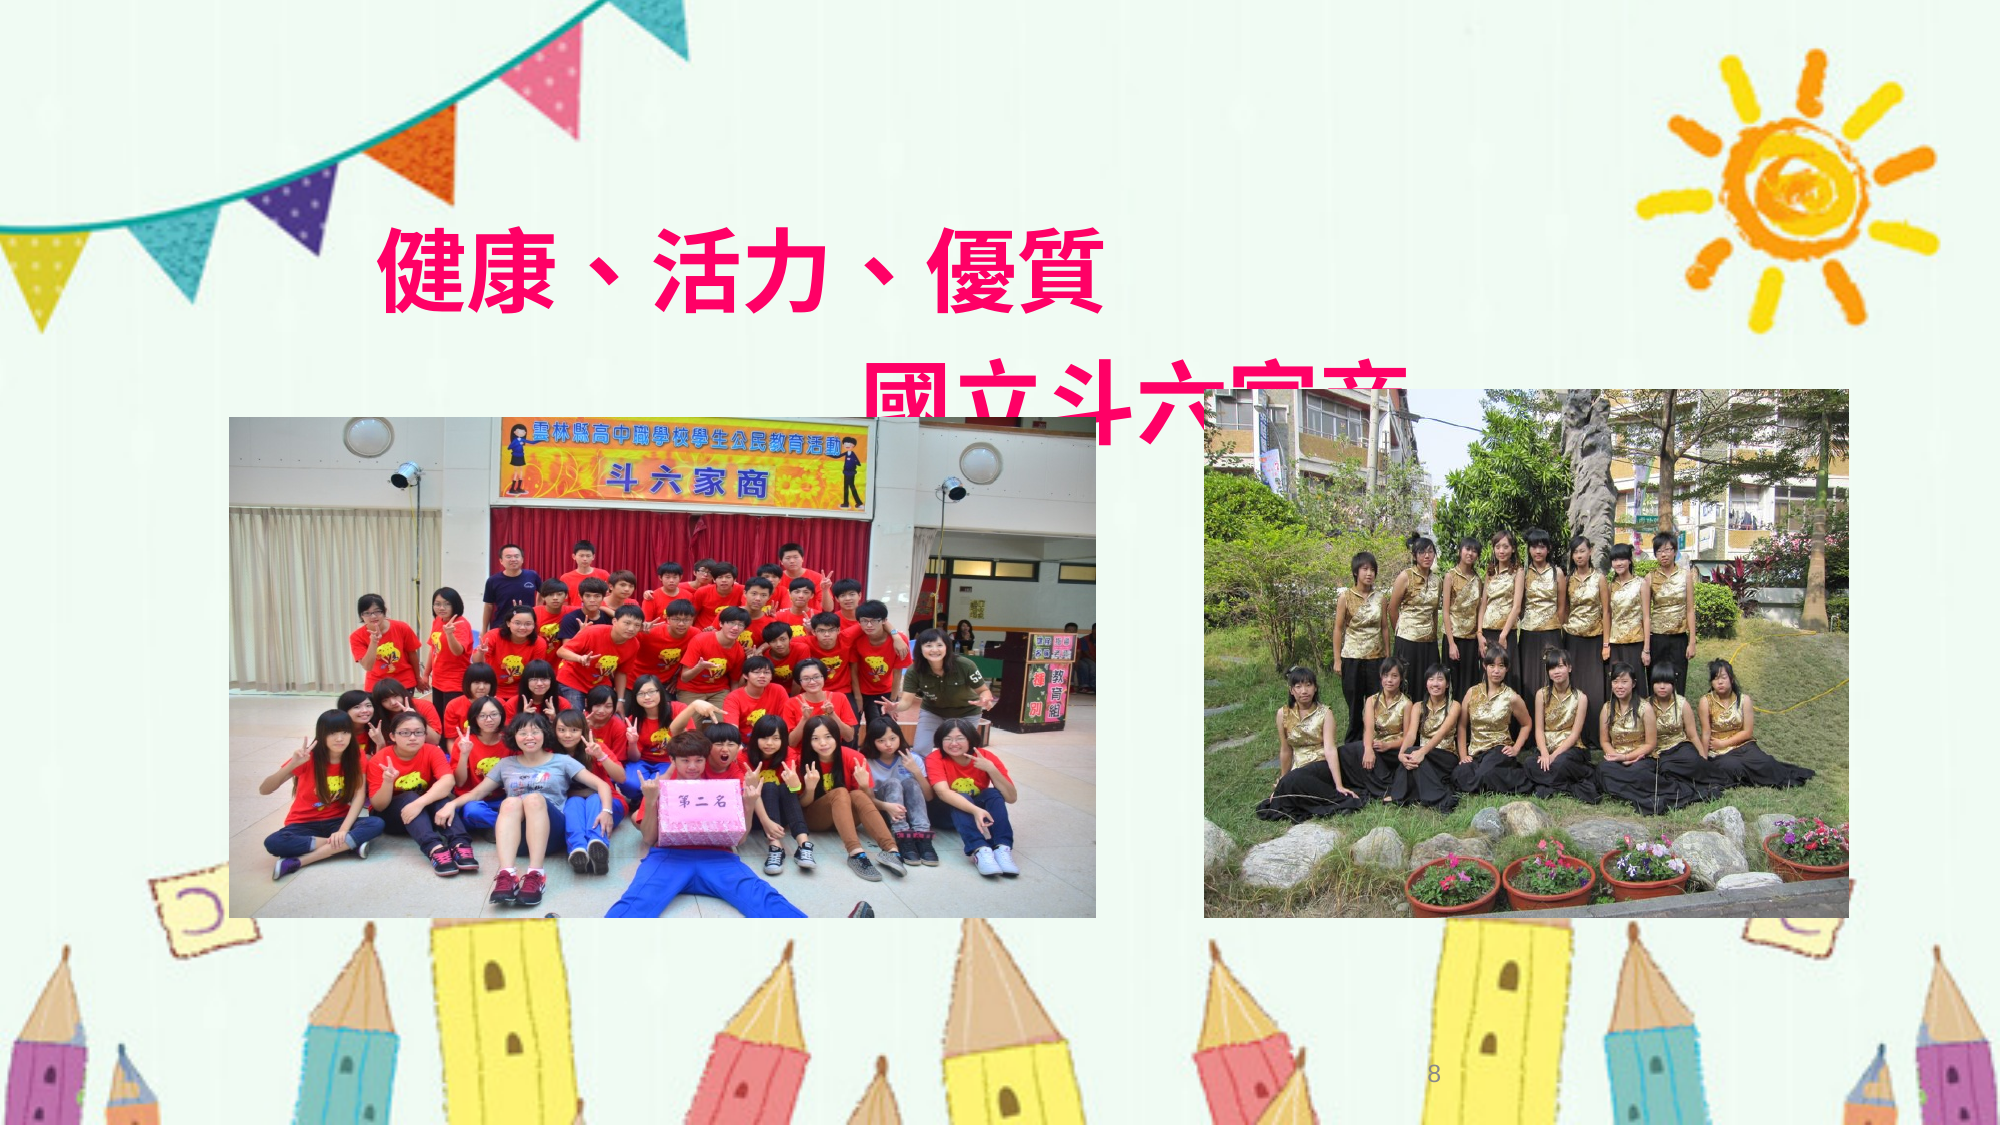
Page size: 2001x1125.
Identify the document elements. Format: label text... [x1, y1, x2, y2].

title 健康、活力、優質 國立斗六家商 [350, 184, 1591, 314]
text_box 8 [1412, 1042, 1863, 1103]
picture [0, 0, 2000, 1125]
